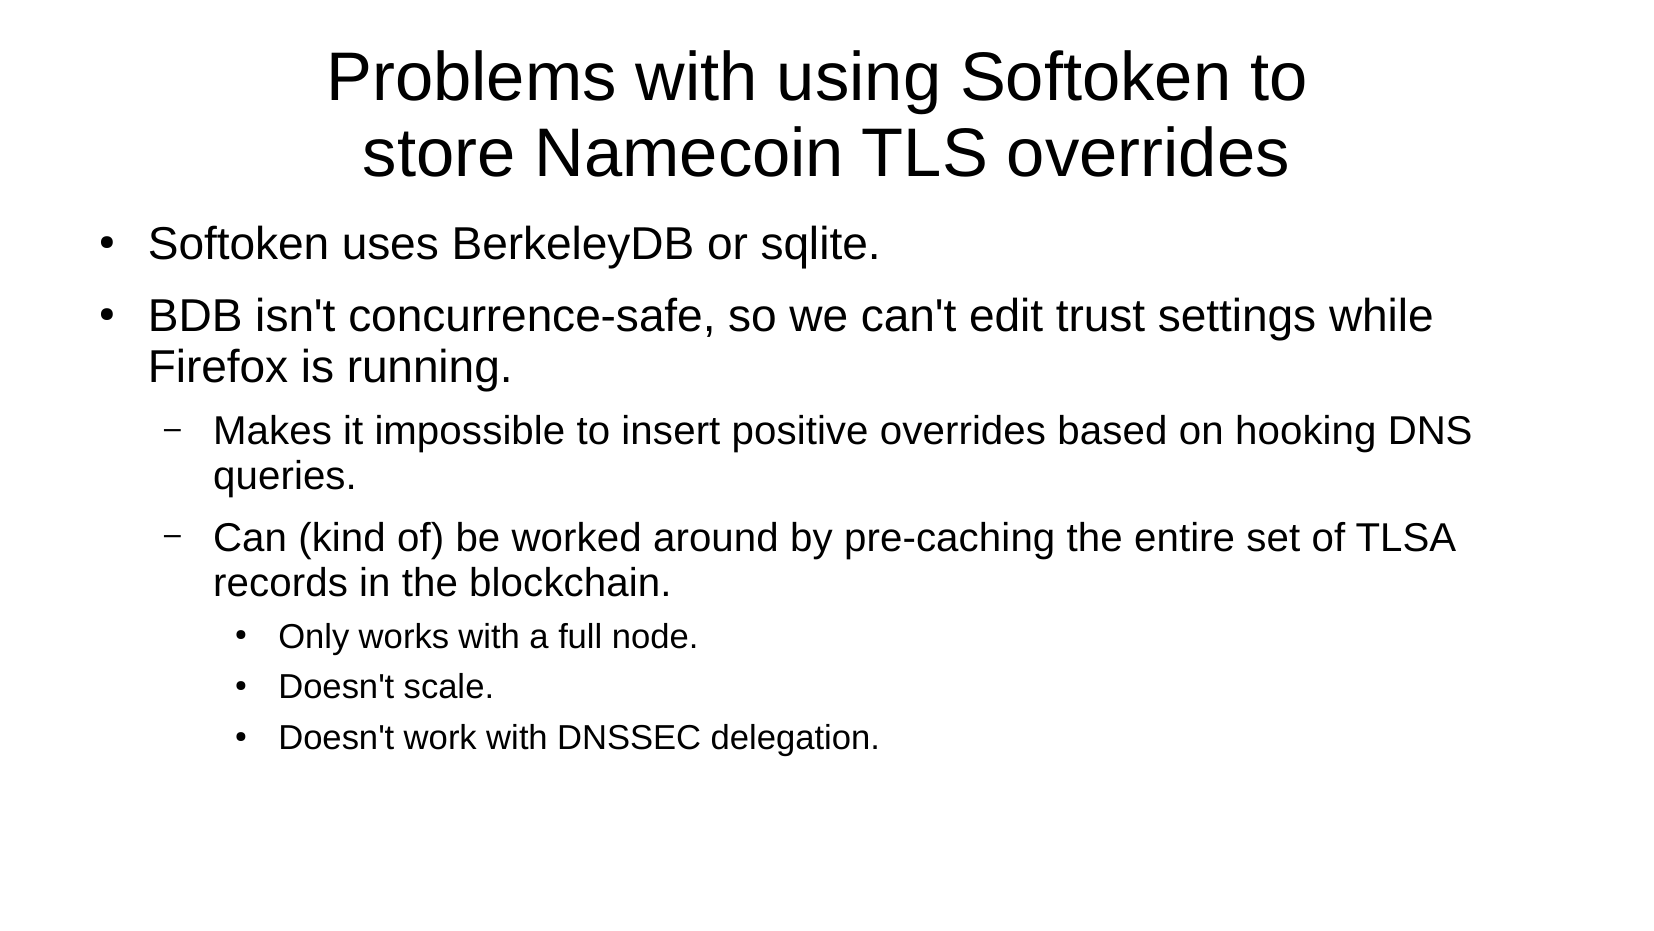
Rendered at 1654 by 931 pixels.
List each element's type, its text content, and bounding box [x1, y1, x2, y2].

title Problems with using Softoken to store Namecoin TLS overrides [82, 37, 1571, 193]
list Softoken uses BerkeleyDB or sqlite. BDB isn't concurrence-safe, so we can't edit trust settings while Firefox is running. Makes it impossible to insert positive overrides based on hooking DNS queries. Can (kind of) be worked around by pre-caching the entire set of TLSA records in the blockchain. Only works with a full node. Doesn't scale. Doesn't work with DNSSEC delegation. [82, 217, 1571, 757]
